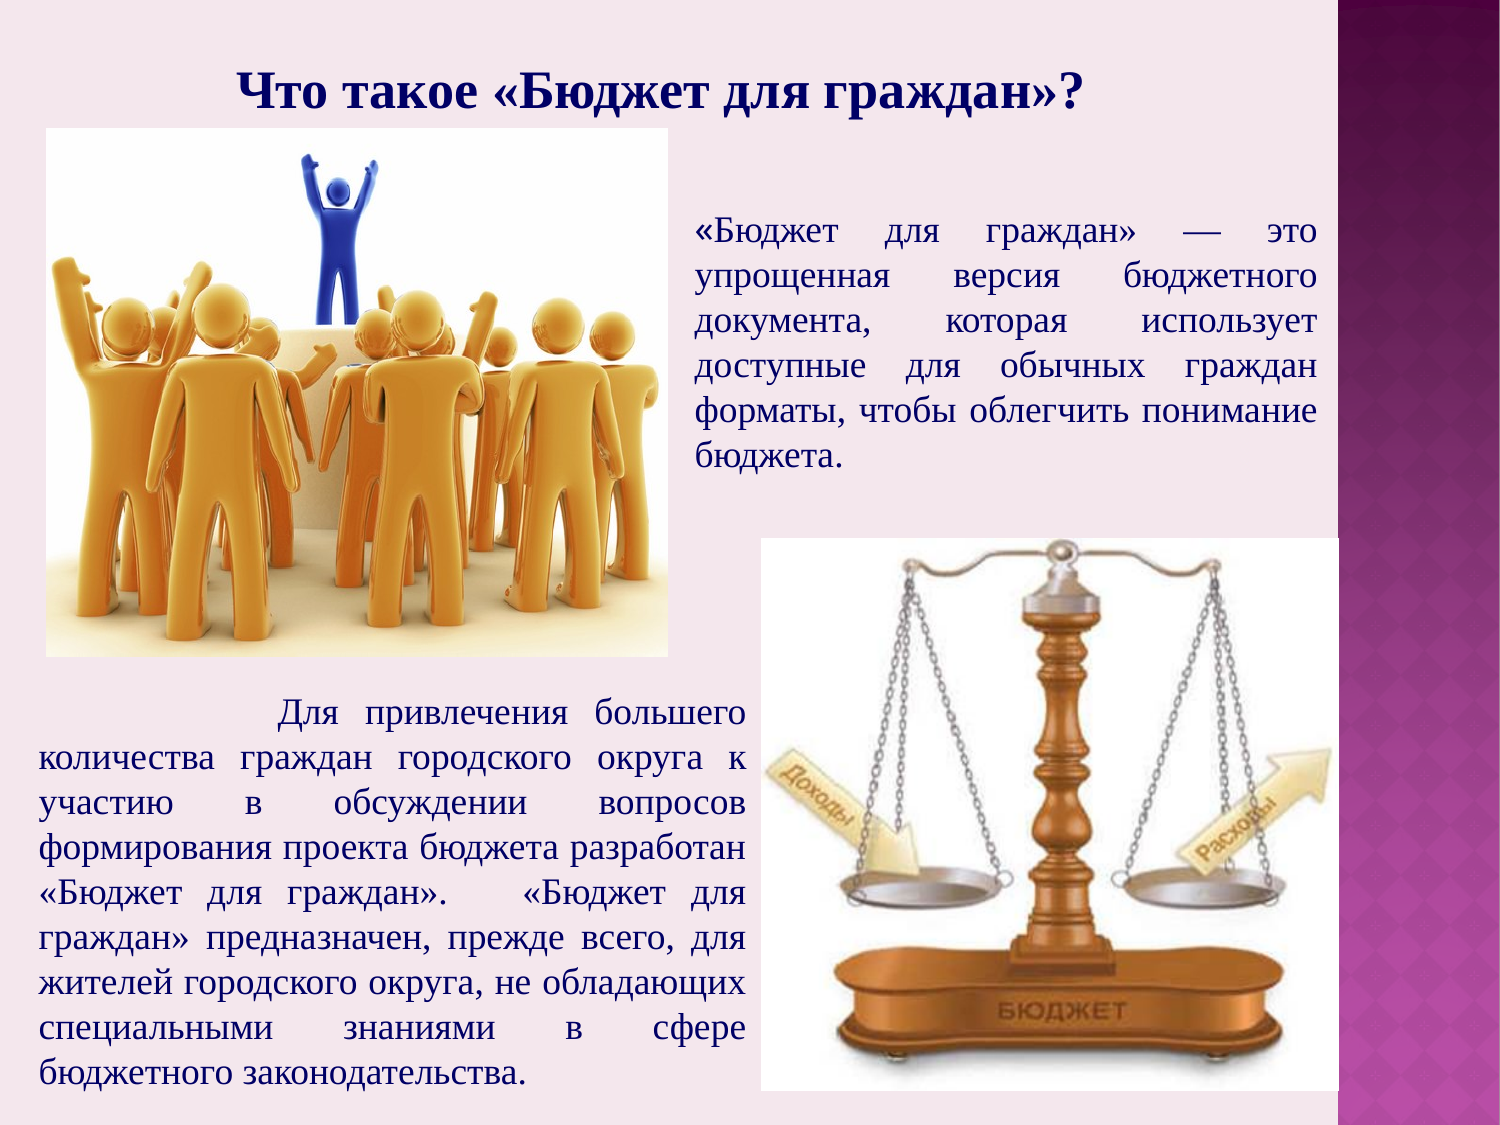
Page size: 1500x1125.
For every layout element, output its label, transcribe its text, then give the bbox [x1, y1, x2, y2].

picture [761, 539, 1339, 1091]
text_box «Бюджет для граждан» — это упрощенная версия бюджетного документа, которая использует доступные для обычных граждан форматы, чтобы облегчить понимание бюджета. [680, 164, 1336, 516]
text_box Что такое «Бюджет для граждан»? [0, 47, 1336, 127]
picture [46, 128, 668, 657]
text_box Для привлечения большего количества граждан городcкого округа к участию в обсуждении вопросов формирования проекта бюджета разработан «Бюджет для граждан». «Бюджет для граждан» предназначен, прежде всего, для жителей городского округа, не обладающих специальными знаниями в сфере бюджетного законодательства. [23, 680, 762, 1100]
